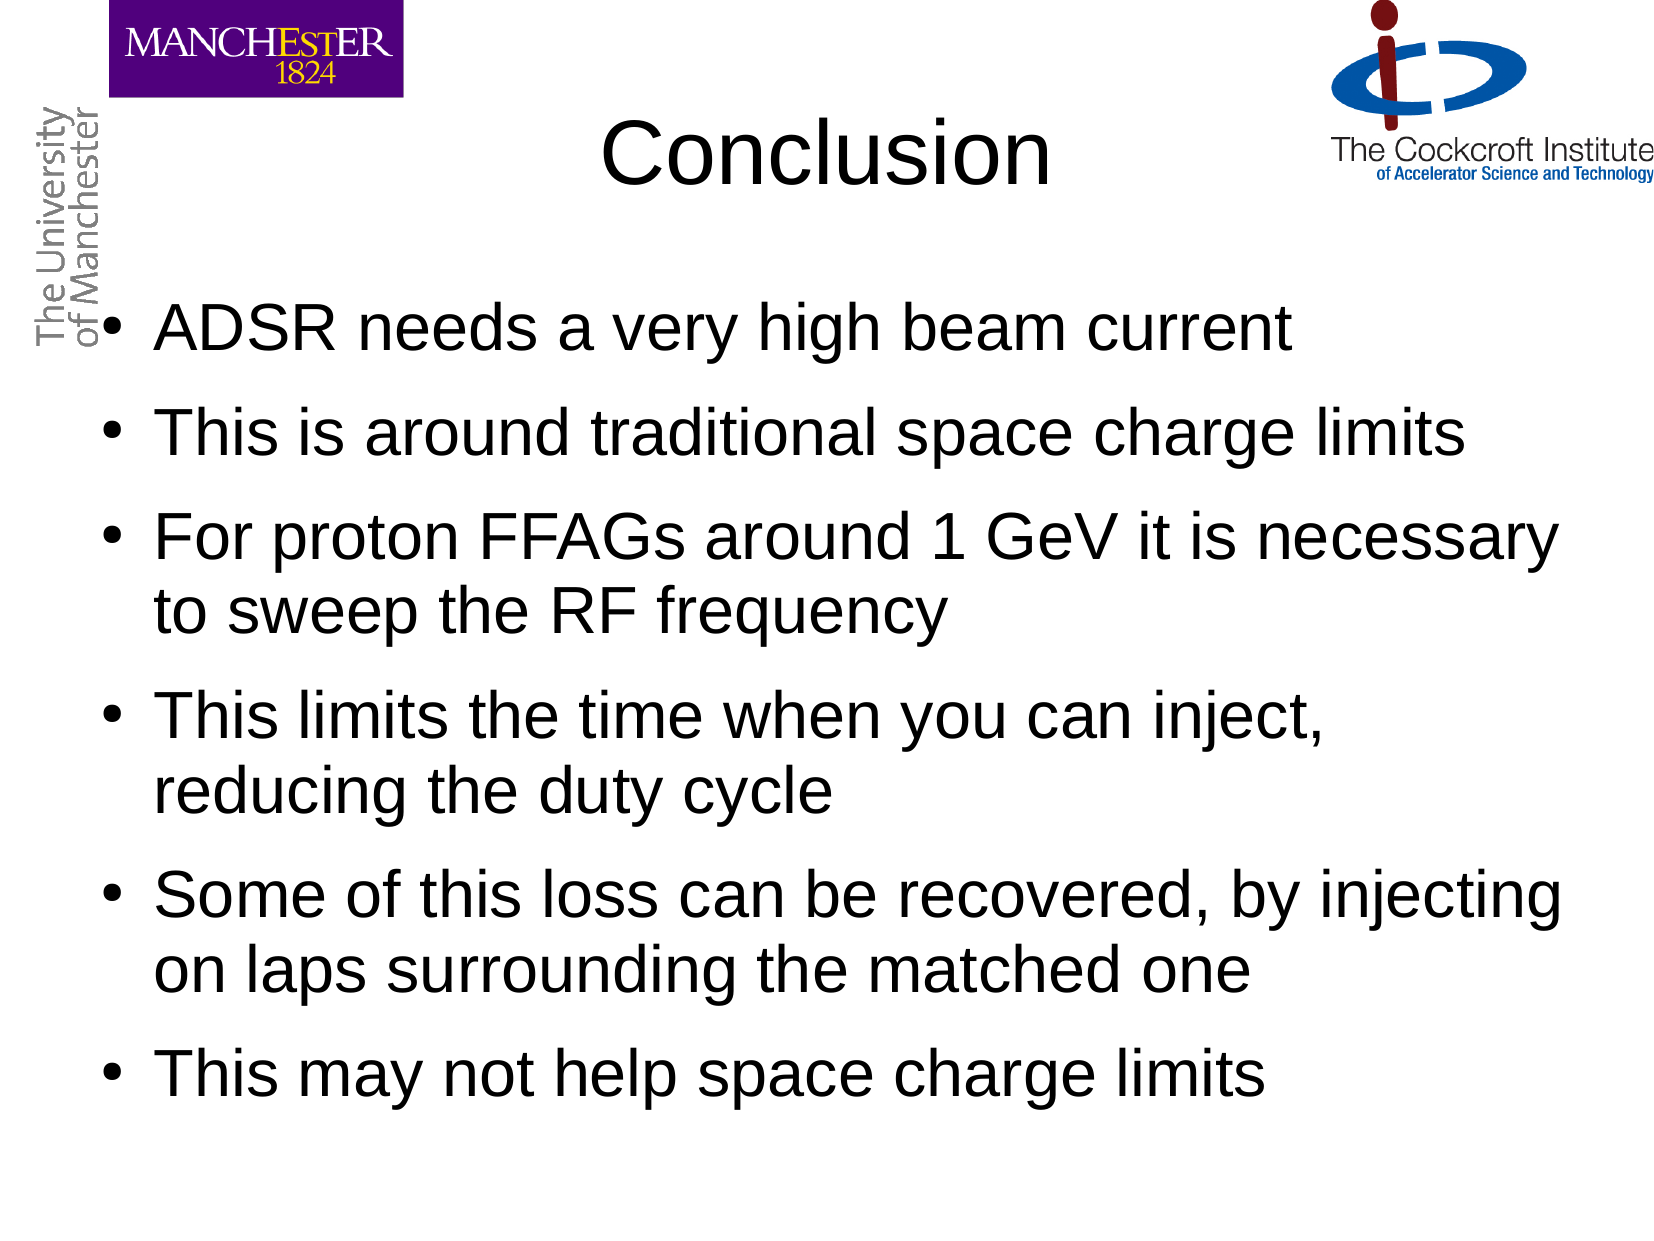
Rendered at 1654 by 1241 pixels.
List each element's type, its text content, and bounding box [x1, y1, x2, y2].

picture [0, 0, 404, 347]
title Conclusion [82, 49, 1571, 257]
picture [1331, 0, 1654, 183]
list ADSR needs a very high beam current This is around traditional space charge limits For proton FFAGs around 1 GeV it is necessary to sweep the RF frequency This limits the time when you can inject, reducing the duty cycle Some of this loss can be recovered, by injecting on laps surrounding the matched one This may not help space charge limits [82, 290, 1571, 1109]
